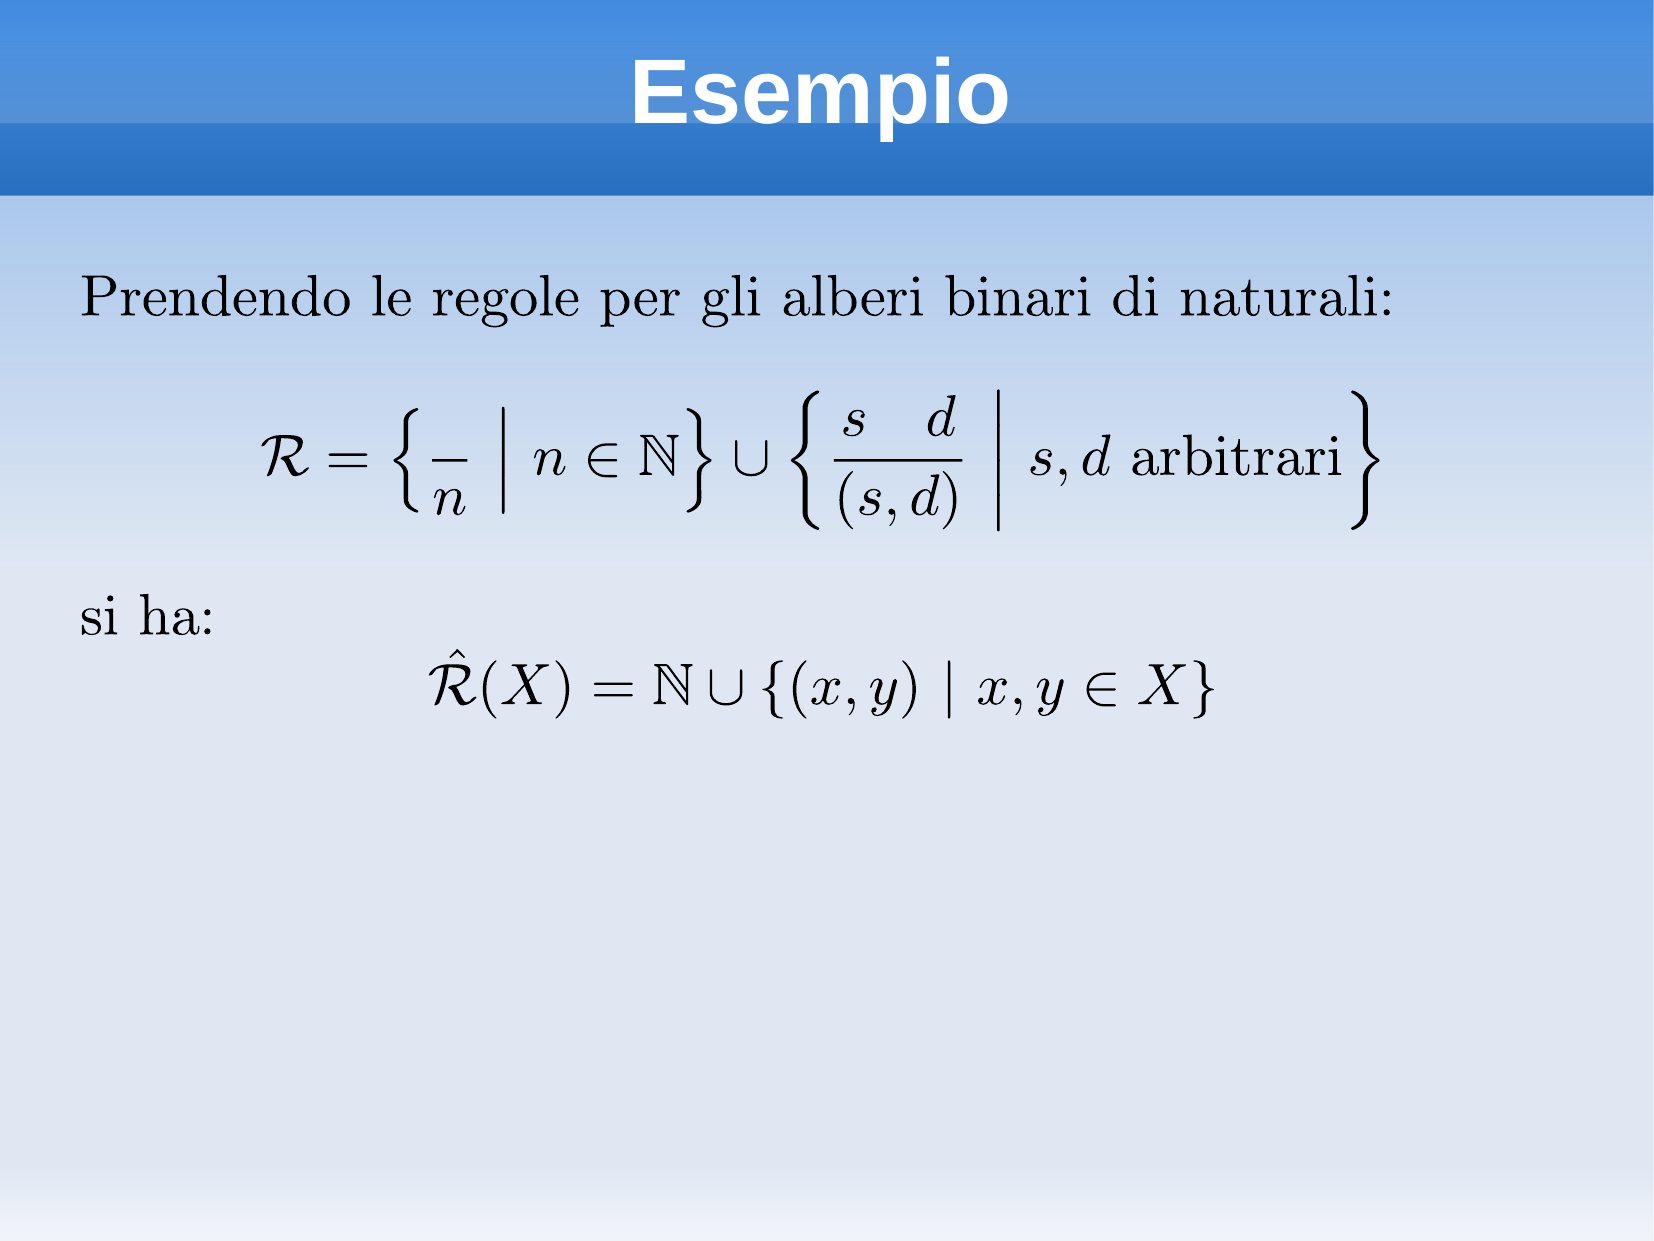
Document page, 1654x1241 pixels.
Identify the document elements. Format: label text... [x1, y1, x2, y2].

picture [0, 0, 1654, 1241]
text_box [79, 274, 1395, 719]
title Esempio [76, 0, 1565, 196]
